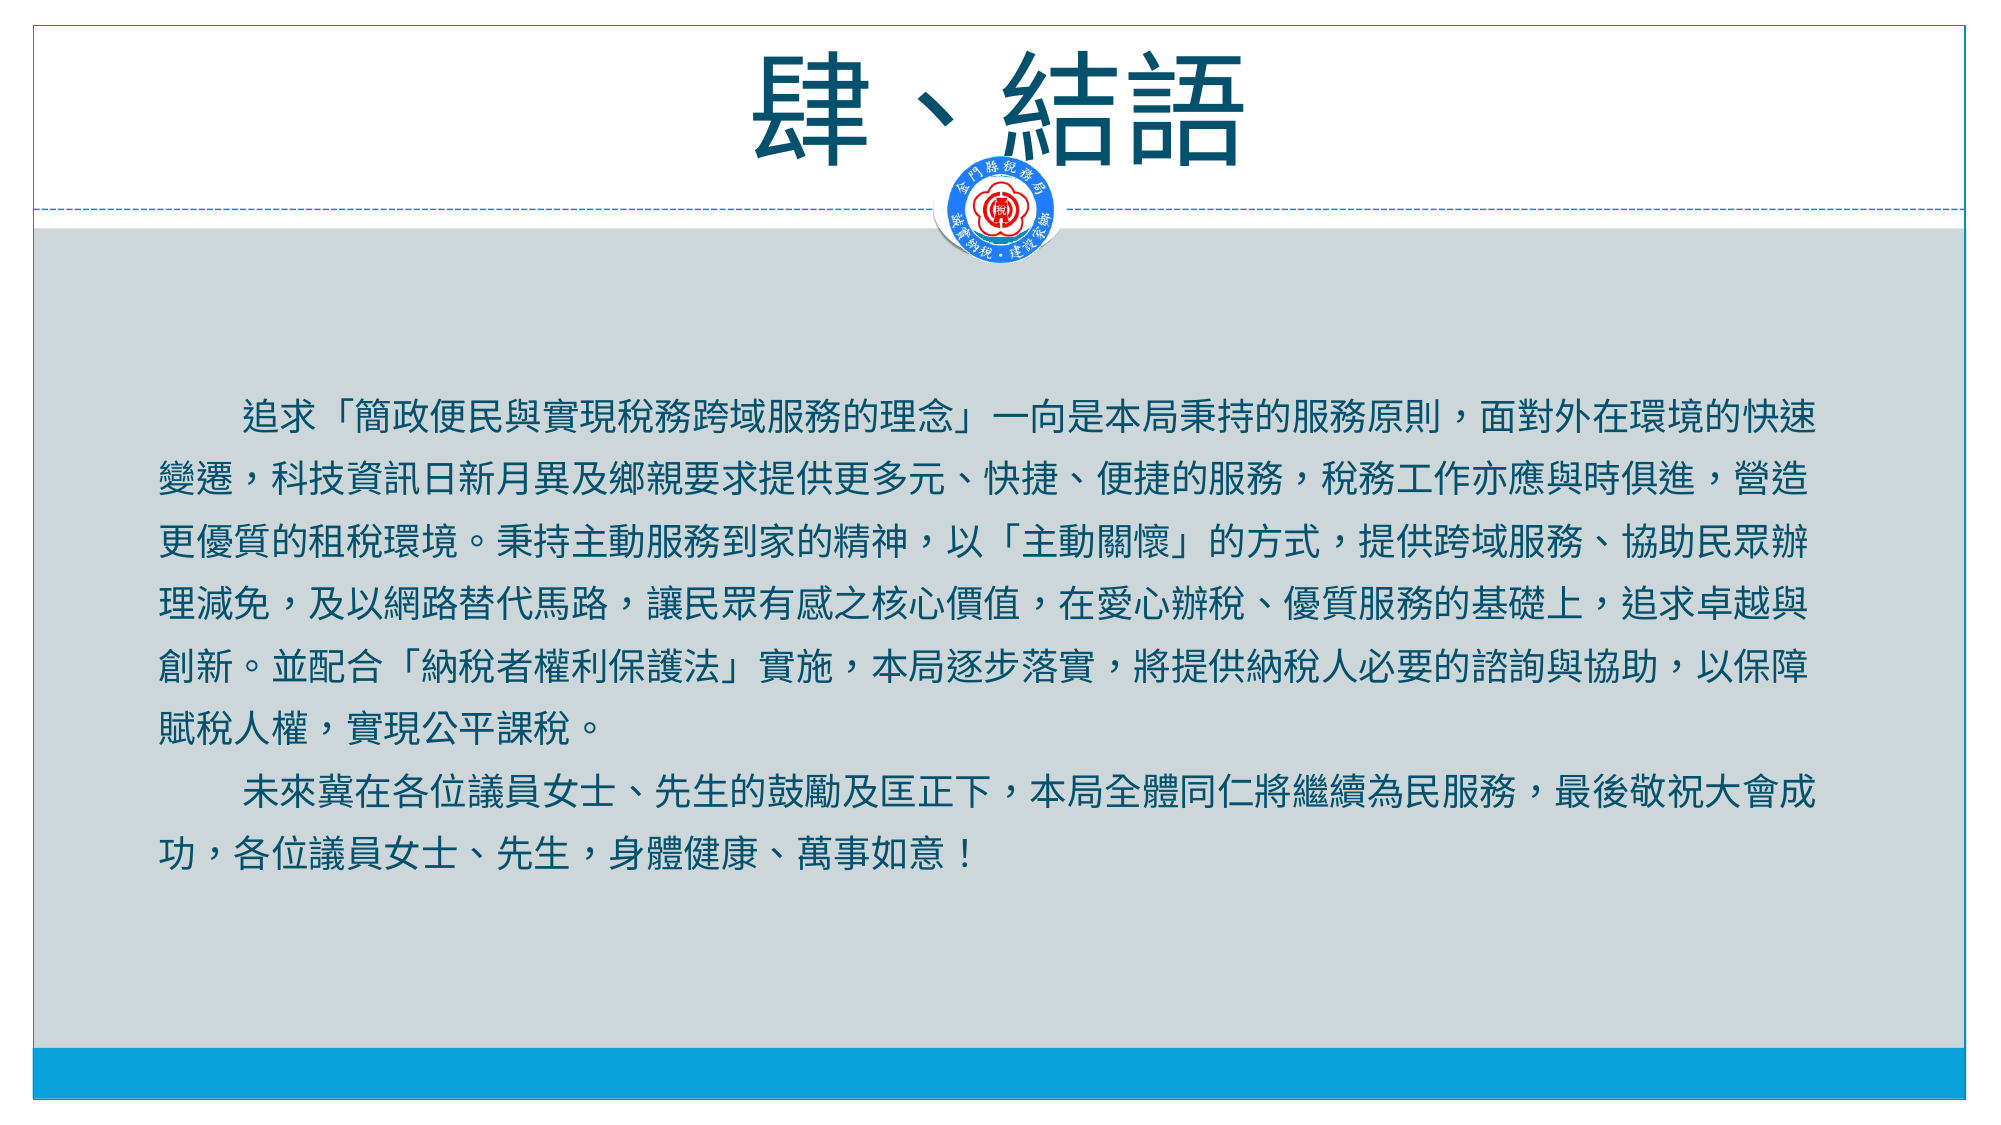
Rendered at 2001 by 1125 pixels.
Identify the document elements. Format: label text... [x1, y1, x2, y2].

picture [947, 156, 1054, 263]
text_box 追求「簡政便民與實現稅務跨域服務的理念」一向是本局秉持的服務原則，面對外在環境的快速變遷，科技資訊日新月異及鄉親要求提供更多元、快捷、便捷的服務，稅務工作亦應與時俱進，營造更優質的租稅環境。秉持主動服務到家的精神，以「主動關懷」的方式，提供跨域服務、協助民眾辦理減免，及以網路替代馬路，讓民眾有感之核心價值，在愛心辦稅、優質服務的基礎上，追求卓越與創新。並配合「納稅者權利保護法」實施，本局逐步落實，將提供納稅人必要的諮詢與協助，以保障賦稅人權，實現公平課稅。 未來冀在各位議員女士、先生的鼓勵及匡正下，本局全體同仁將繼續為民服務，最後敬祝大會成功，各位議員女士、先生，身體健康、萬事如意！ [143, 368, 1855, 883]
text_box 肆、結語 [0, 24, 2000, 190]
